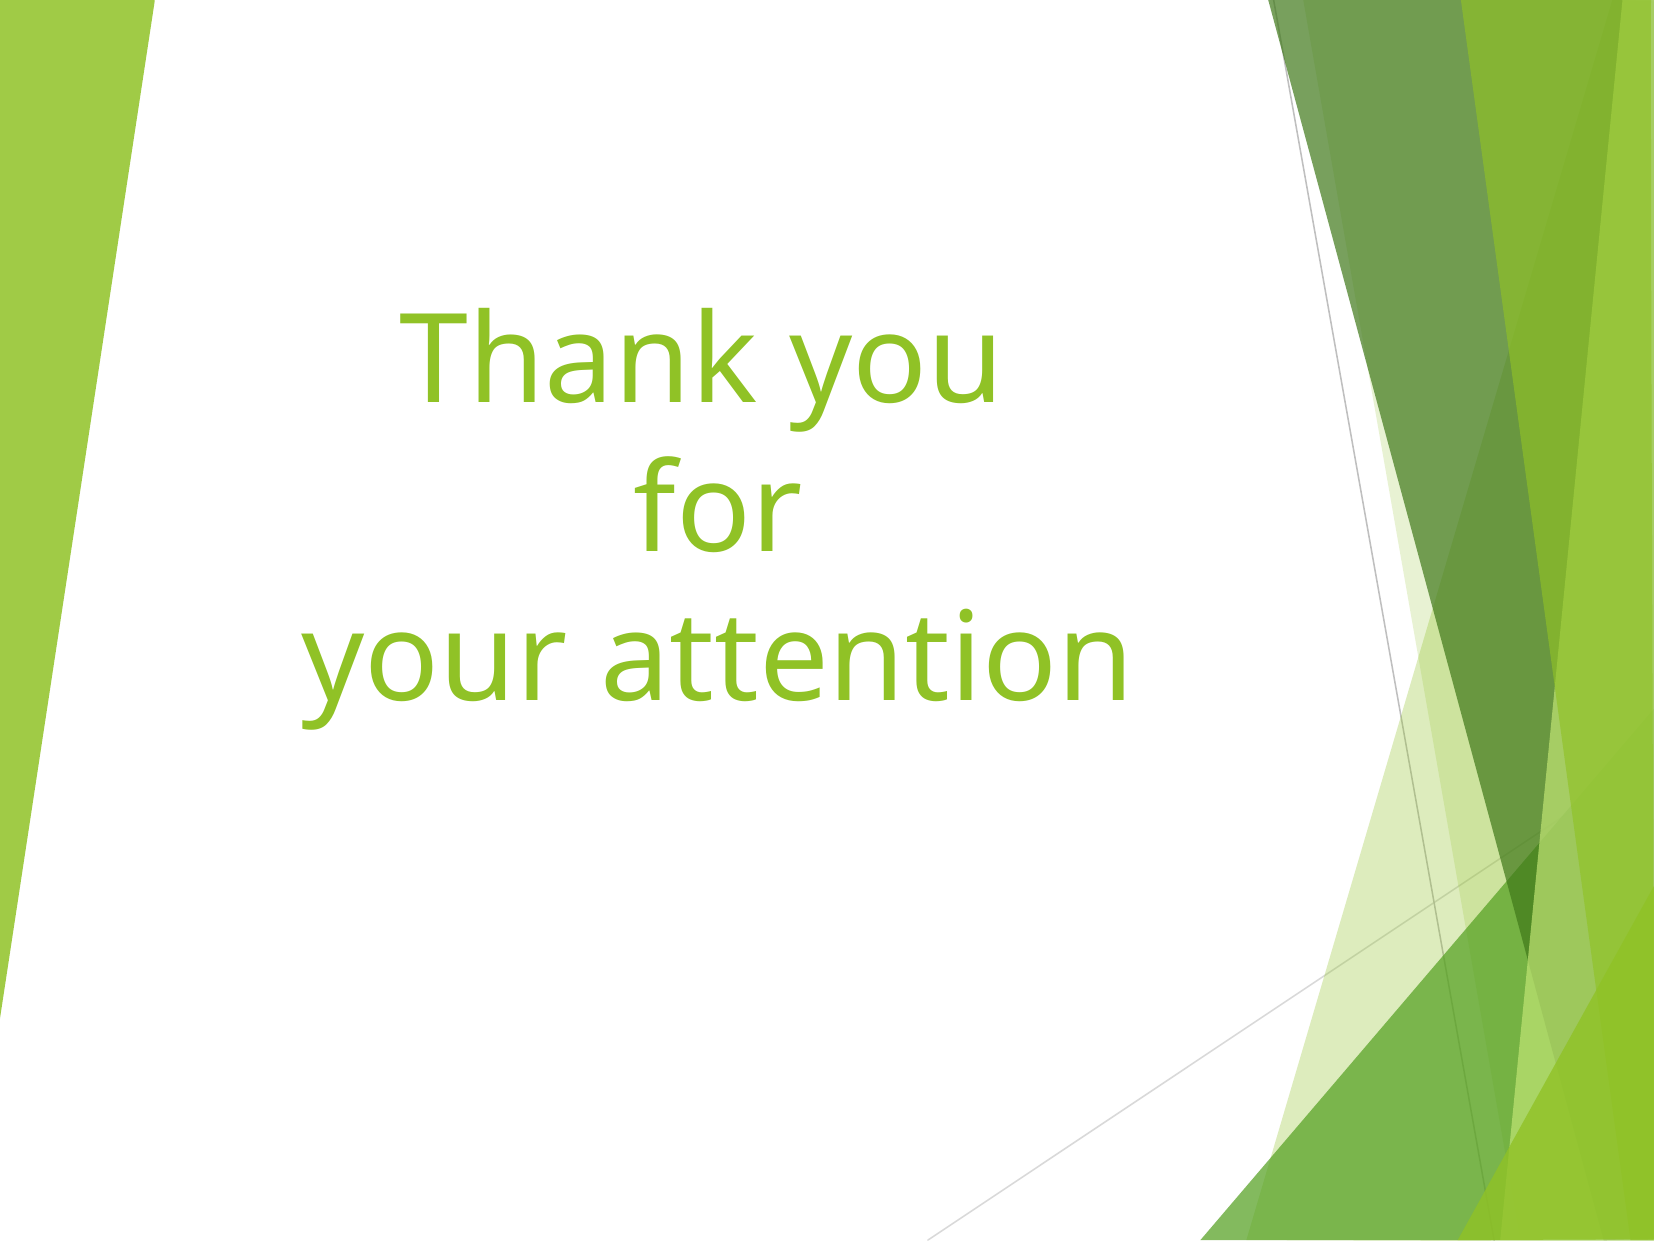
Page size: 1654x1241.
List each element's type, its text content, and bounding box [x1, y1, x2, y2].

title Thank you for your attention [204, 213, 1232, 733]
